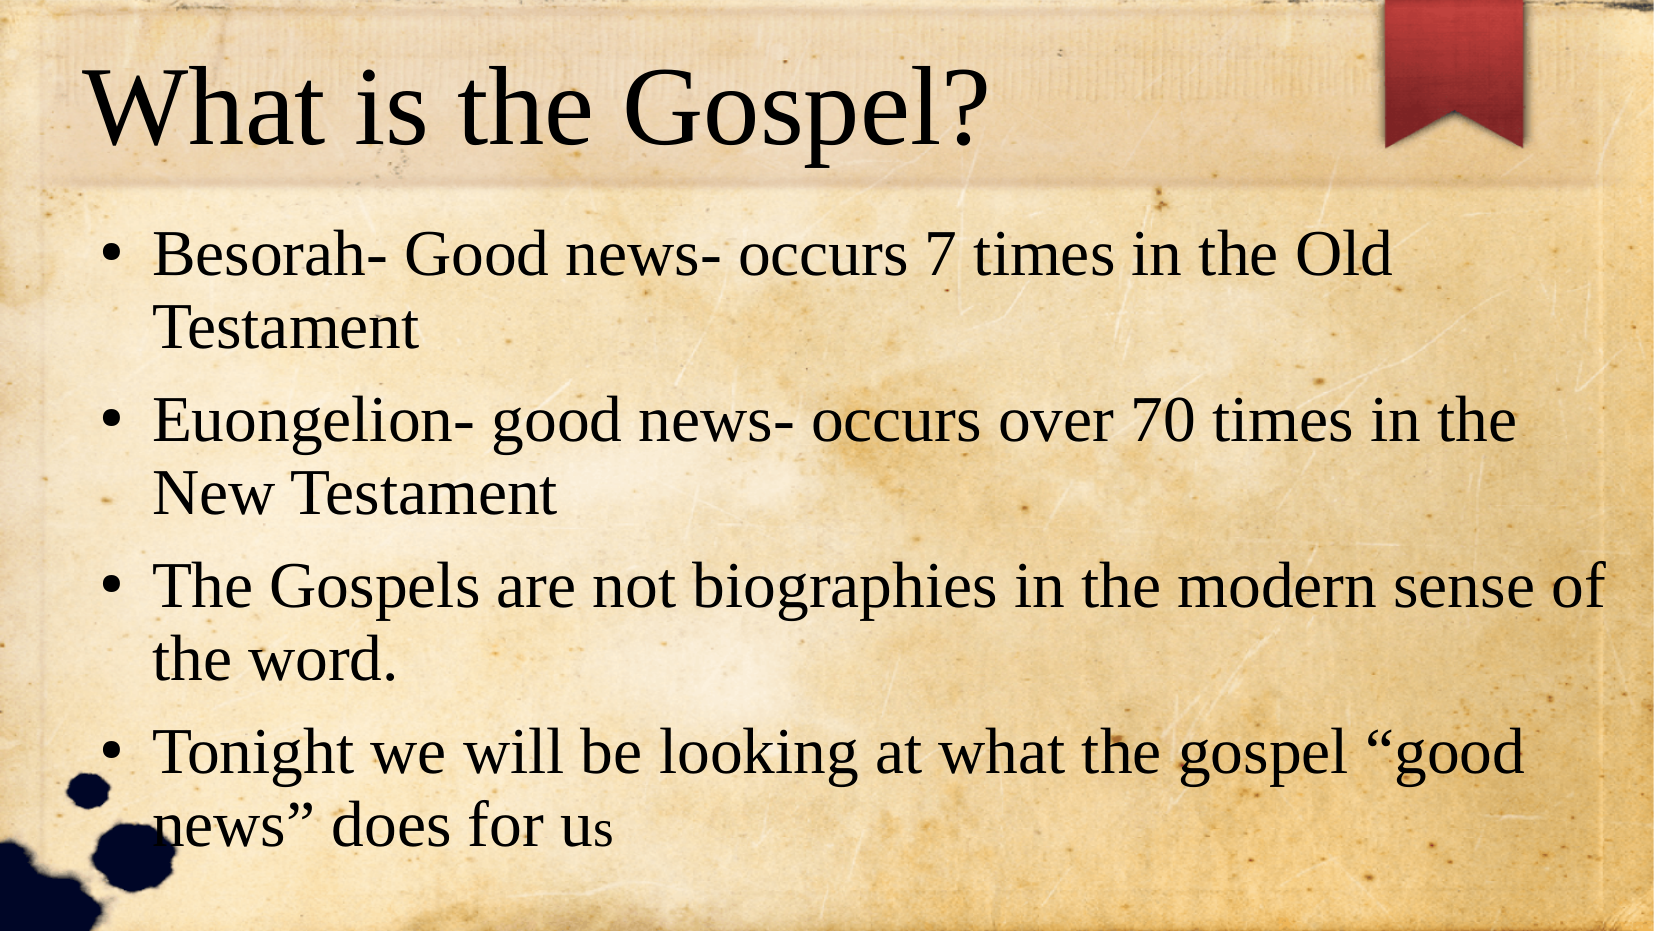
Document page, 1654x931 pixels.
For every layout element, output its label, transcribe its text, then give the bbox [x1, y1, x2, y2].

picture [0, 0, 1654, 931]
list Besorah- Good news- occurs 7 times in the Old Testament Euongelion- good news- occurs over 70 times in the New Testament The Gospels are not biographies in the modern sense of the word. Tonight we will be looking at what the gospel “good news” does for us [82, 217, 1651, 863]
title What is the Gospel? [82, 37, 1347, 178]
